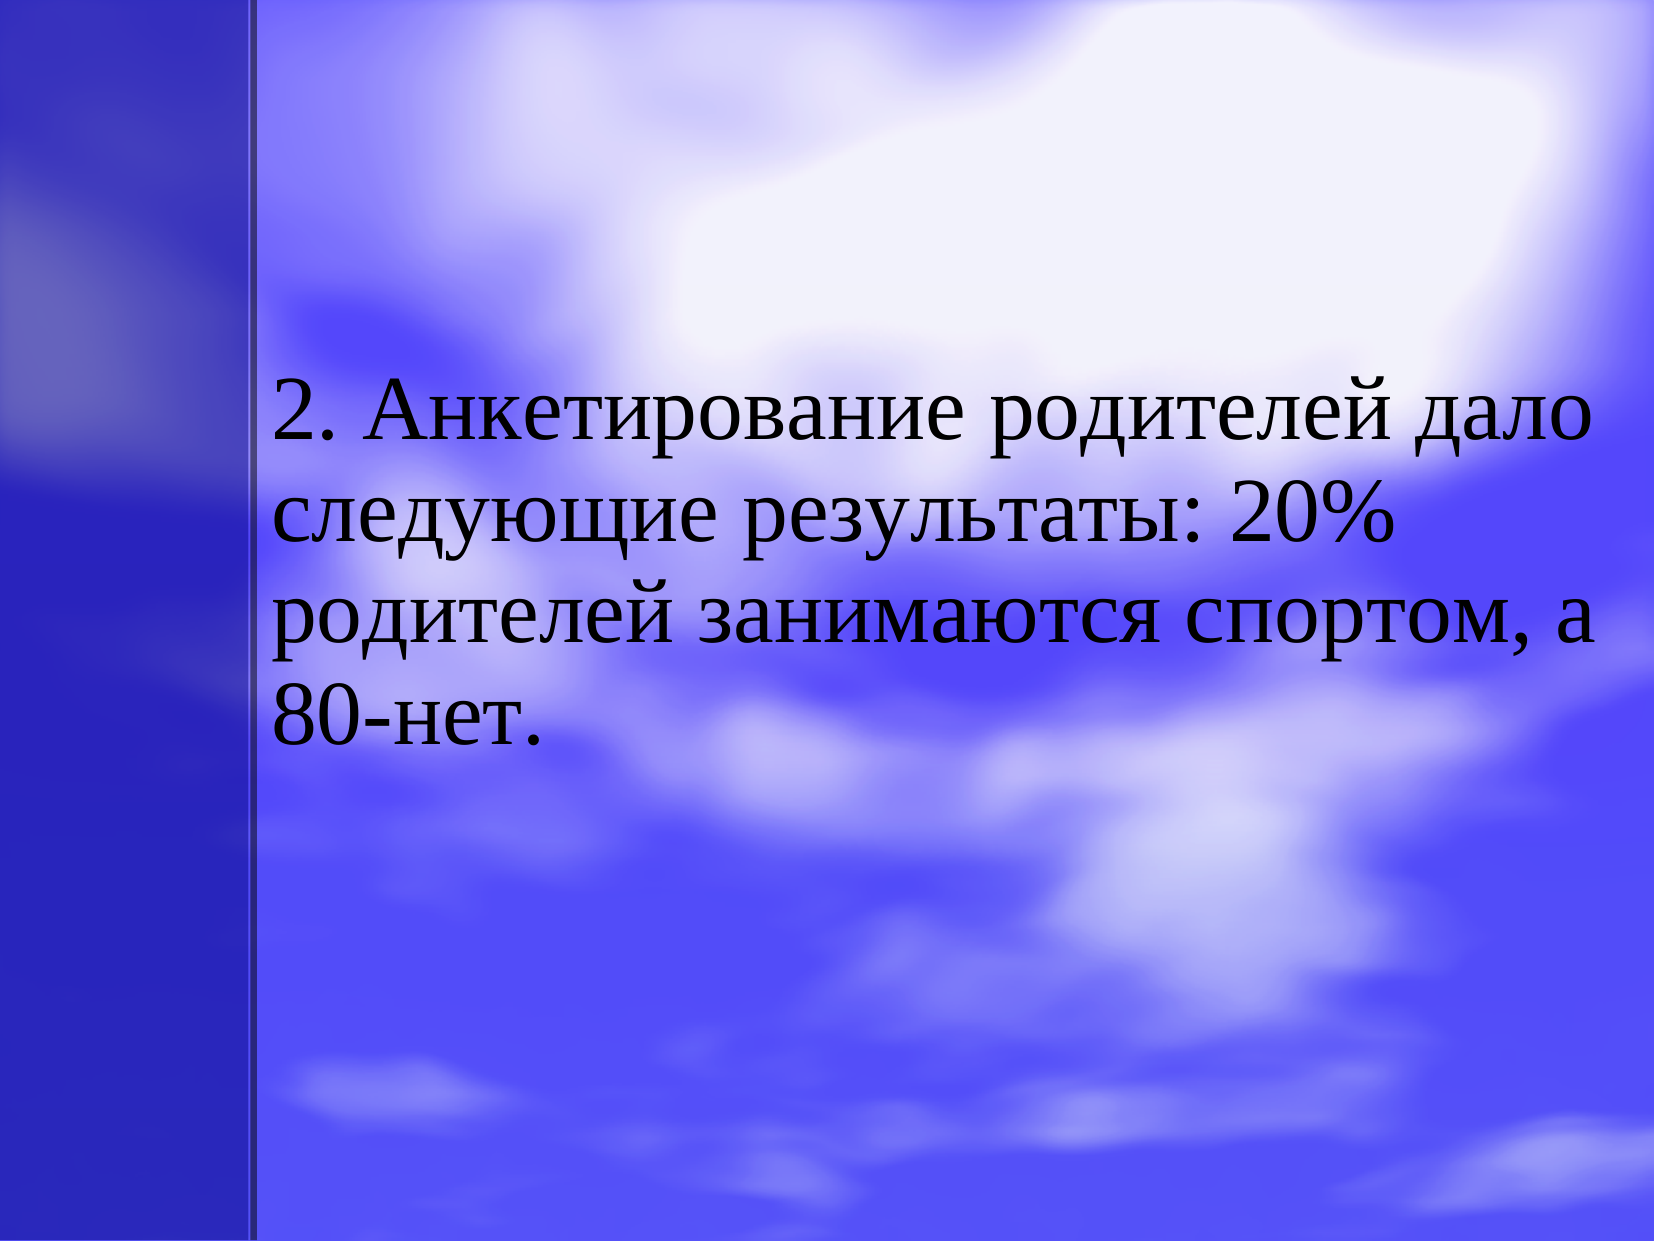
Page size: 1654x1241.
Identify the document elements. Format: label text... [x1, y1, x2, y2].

title 2. Анкетирование родителей дало следующие результаты: 20% родителей занимаются спортом, а 80-нет. [270, 177, 1654, 945]
